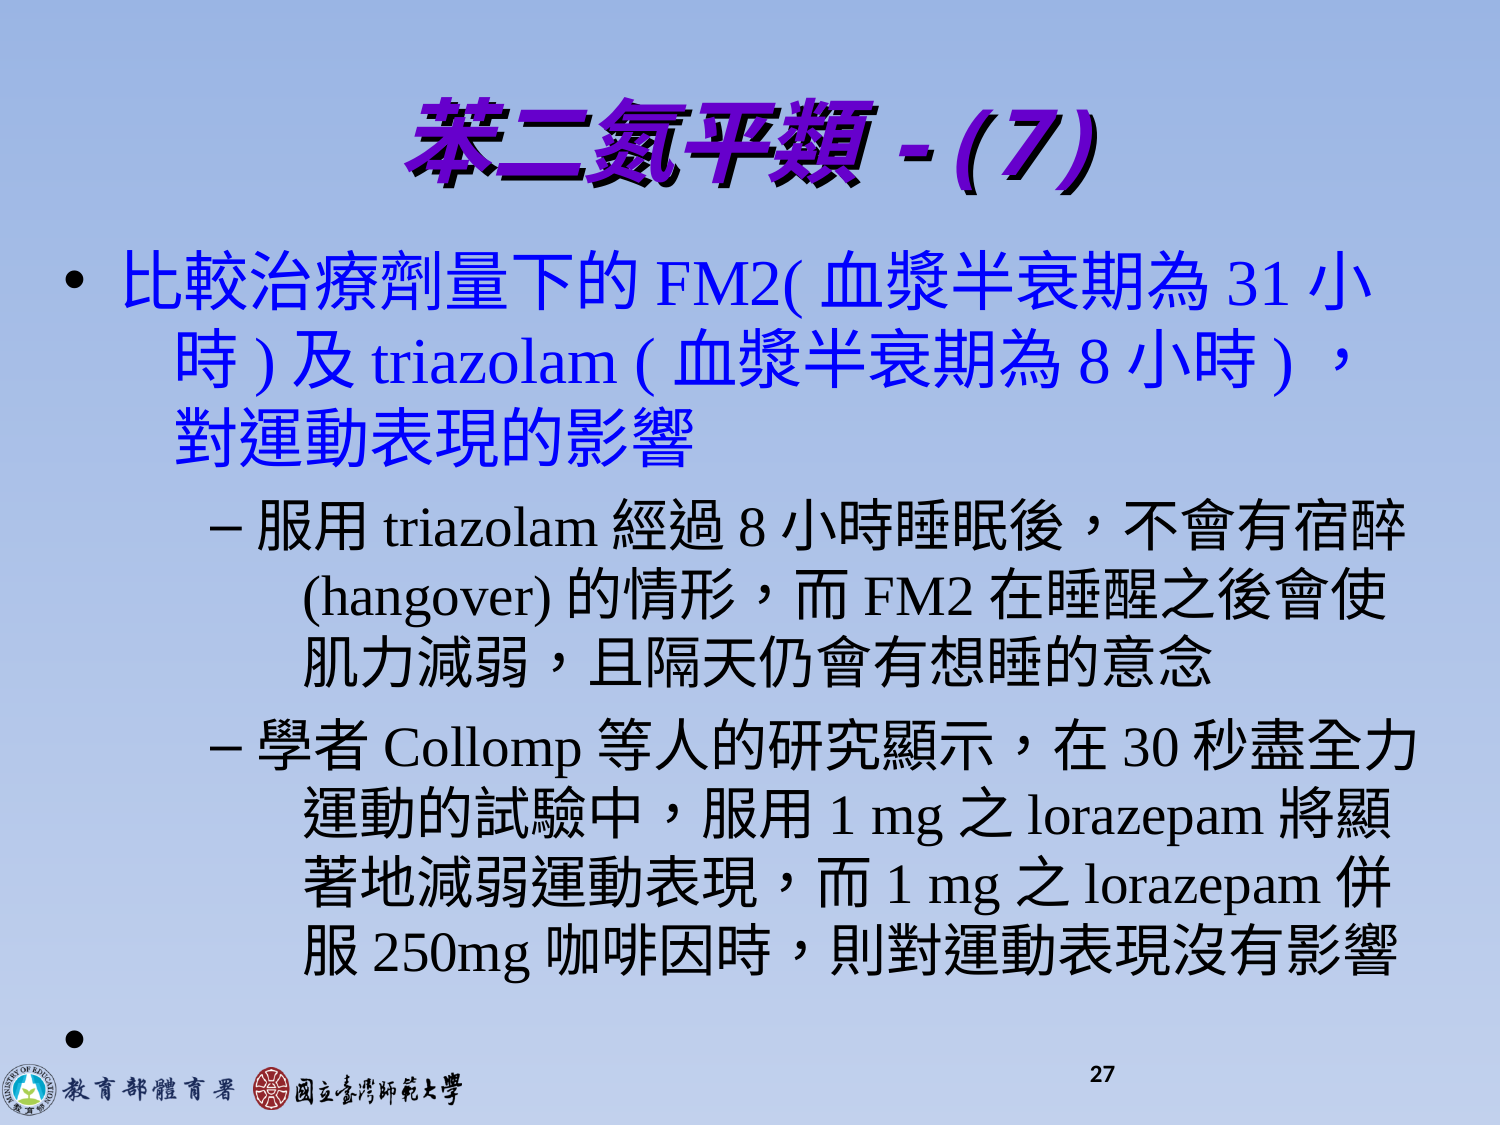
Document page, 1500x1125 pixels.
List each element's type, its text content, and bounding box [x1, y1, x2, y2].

list 比較治療劑量下的FM2(血漿半衰期為31小時)及triazolam (血漿半衰期為8小時)，對運動表現的影響 服用triazolam經過8小時睡眠後，不會有宿醉(hangover)的情形，而FM2在睡醒之後會使肌力減弱，且隔天仍會有想睡的意念 學者Collomp等人的研究顯示，在30秒盡全力運動的試驗中，服用1 mg之lorazepam將顯著地減弱運動表現，而1 mg之lorazepam併服250mg咖啡因時，則對運動表現沒有影響 [48, 232, 1452, 1005]
text_box [1074, 1042, 1426, 1103]
title 苯二氮平類-(7) [75, 45, 1426, 232]
